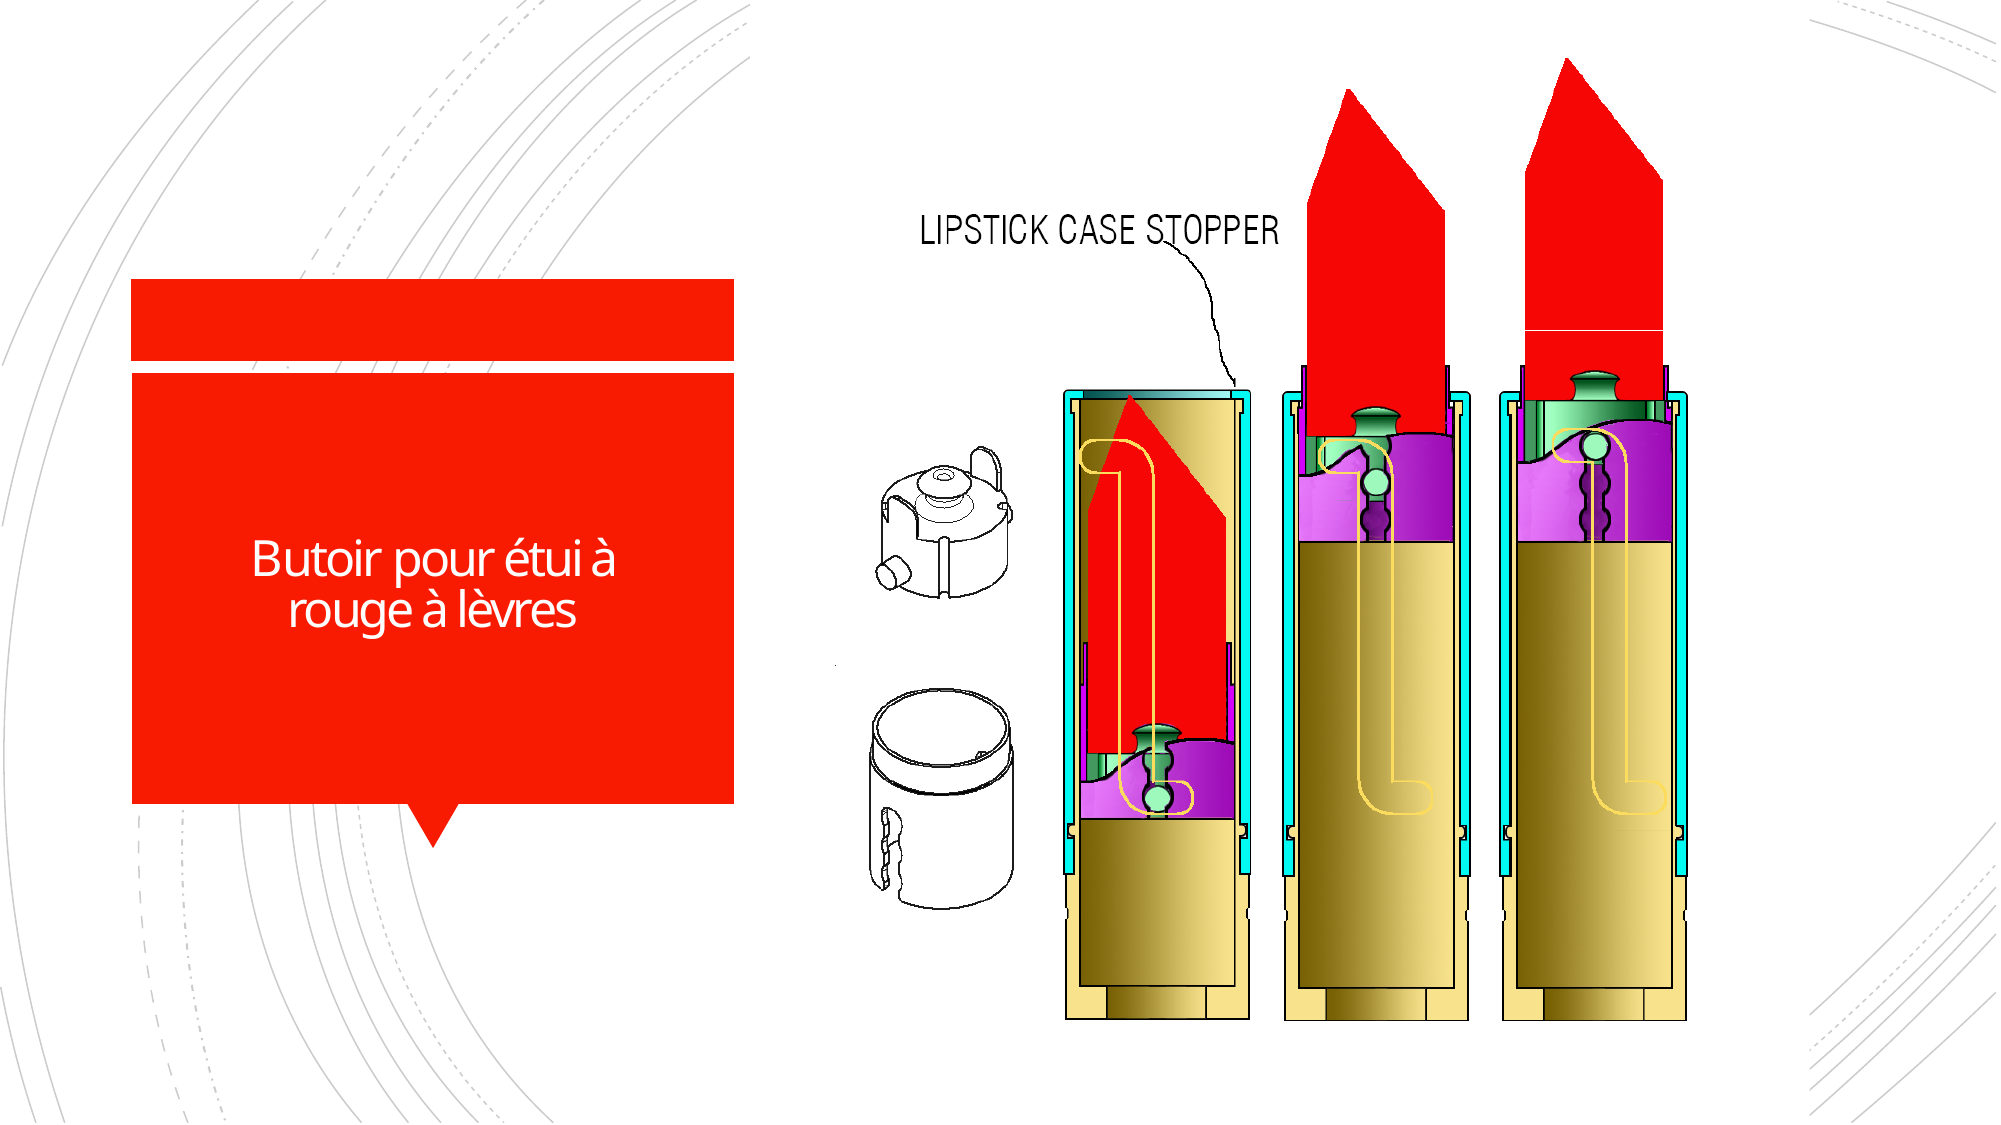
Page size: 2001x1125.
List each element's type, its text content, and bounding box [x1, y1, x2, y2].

title Butoir pour étui à rouge à lèvres [145, 385, 721, 789]
picture [750, 0, 1810, 1125]
